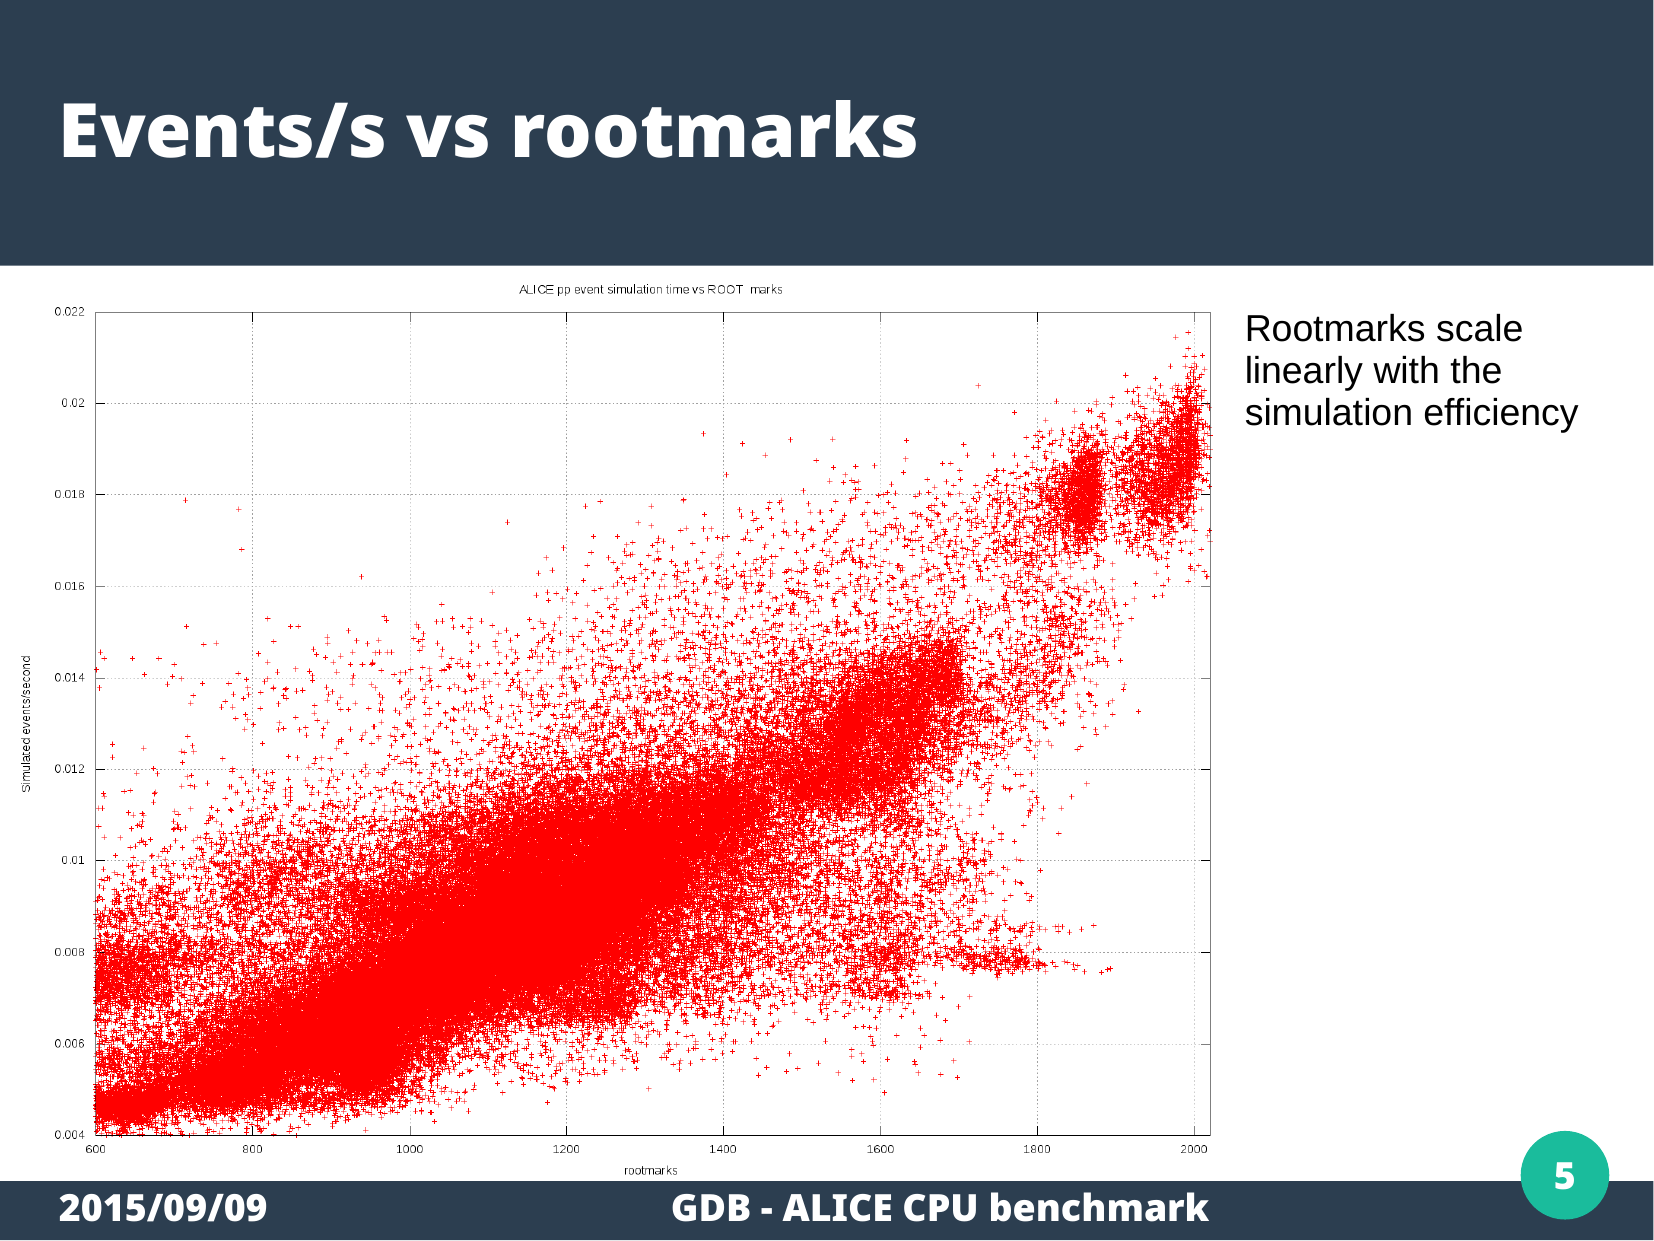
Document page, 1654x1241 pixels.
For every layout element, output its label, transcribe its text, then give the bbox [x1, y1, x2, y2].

picture [16, 268, 1233, 1181]
title Events/s vs rootmarks [59, 49, 1595, 207]
text_box Rootmarks scale linearly with the simulation efficiency [1230, 300, 1636, 441]
